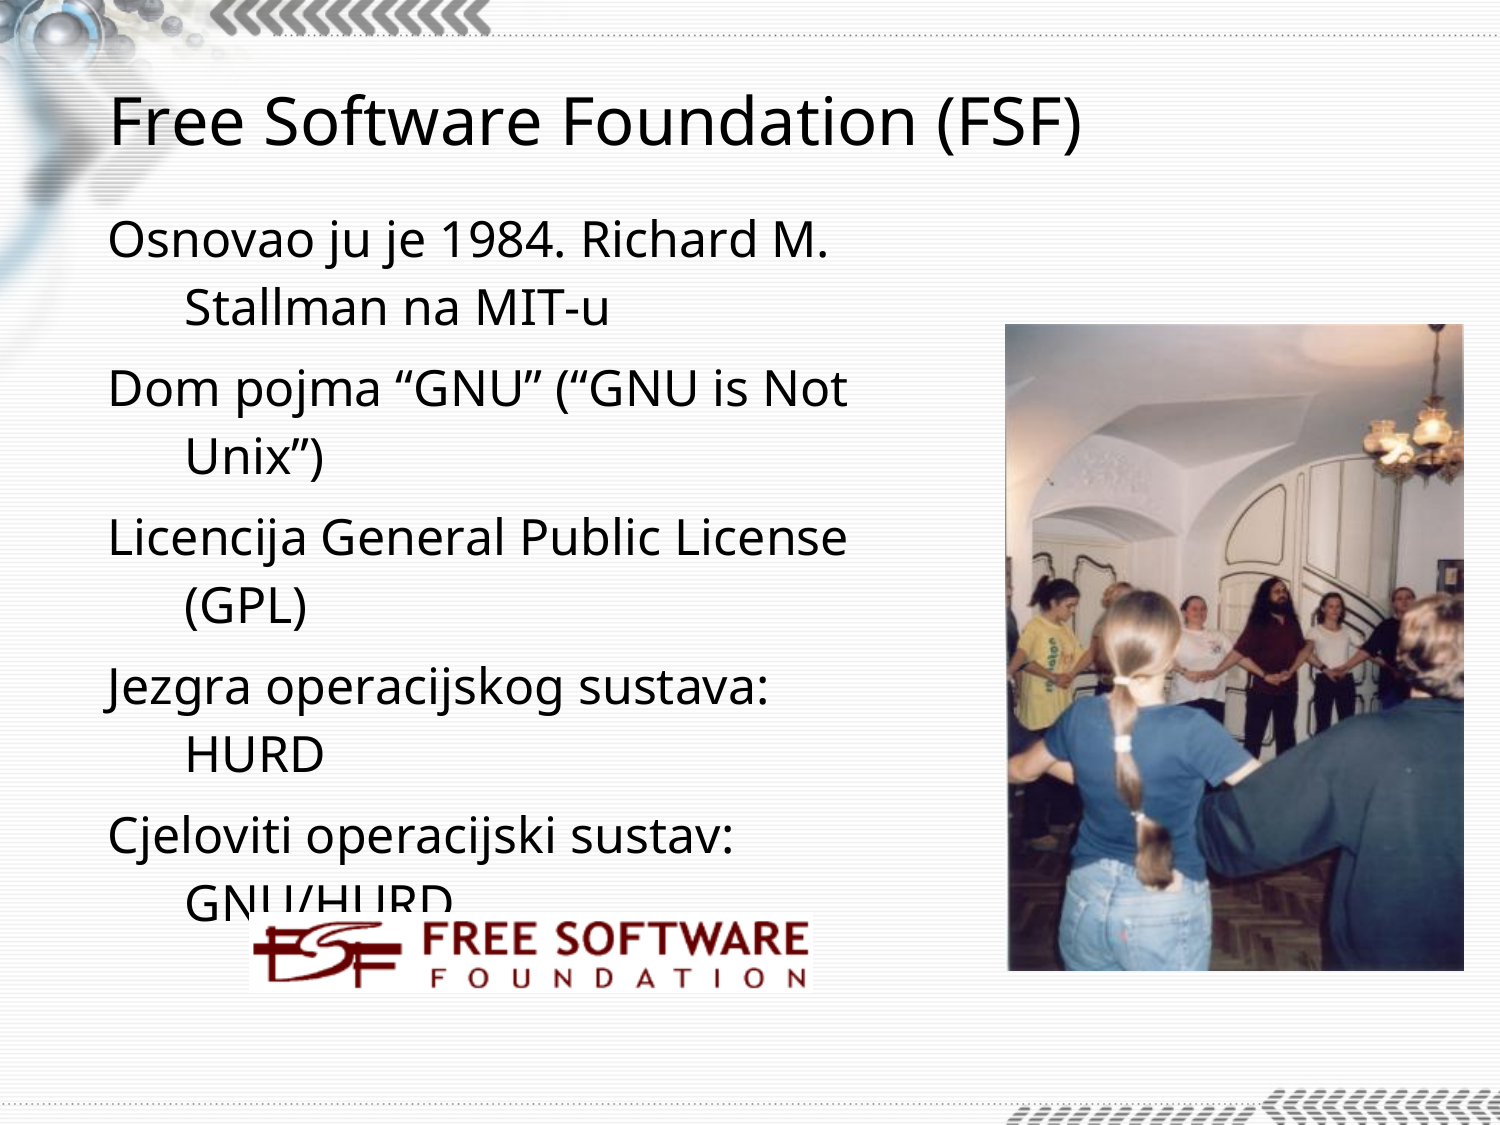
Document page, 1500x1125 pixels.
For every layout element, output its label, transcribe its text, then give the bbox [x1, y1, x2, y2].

picture [0, 0, 1500, 1125]
title Free Software Foundation (FSF) [94, 49, 1407, 173]
list Osnovao ju je 1984. Richard M. Stallman na MIT-u Dom pojma “GNU” (“GNU is Not Unix”) Licencija General Public License (GPL) Jezgra operacijskog sustava: HURD Cjeloviti operacijski sustav: GNU/HURD [92, 196, 938, 988]
